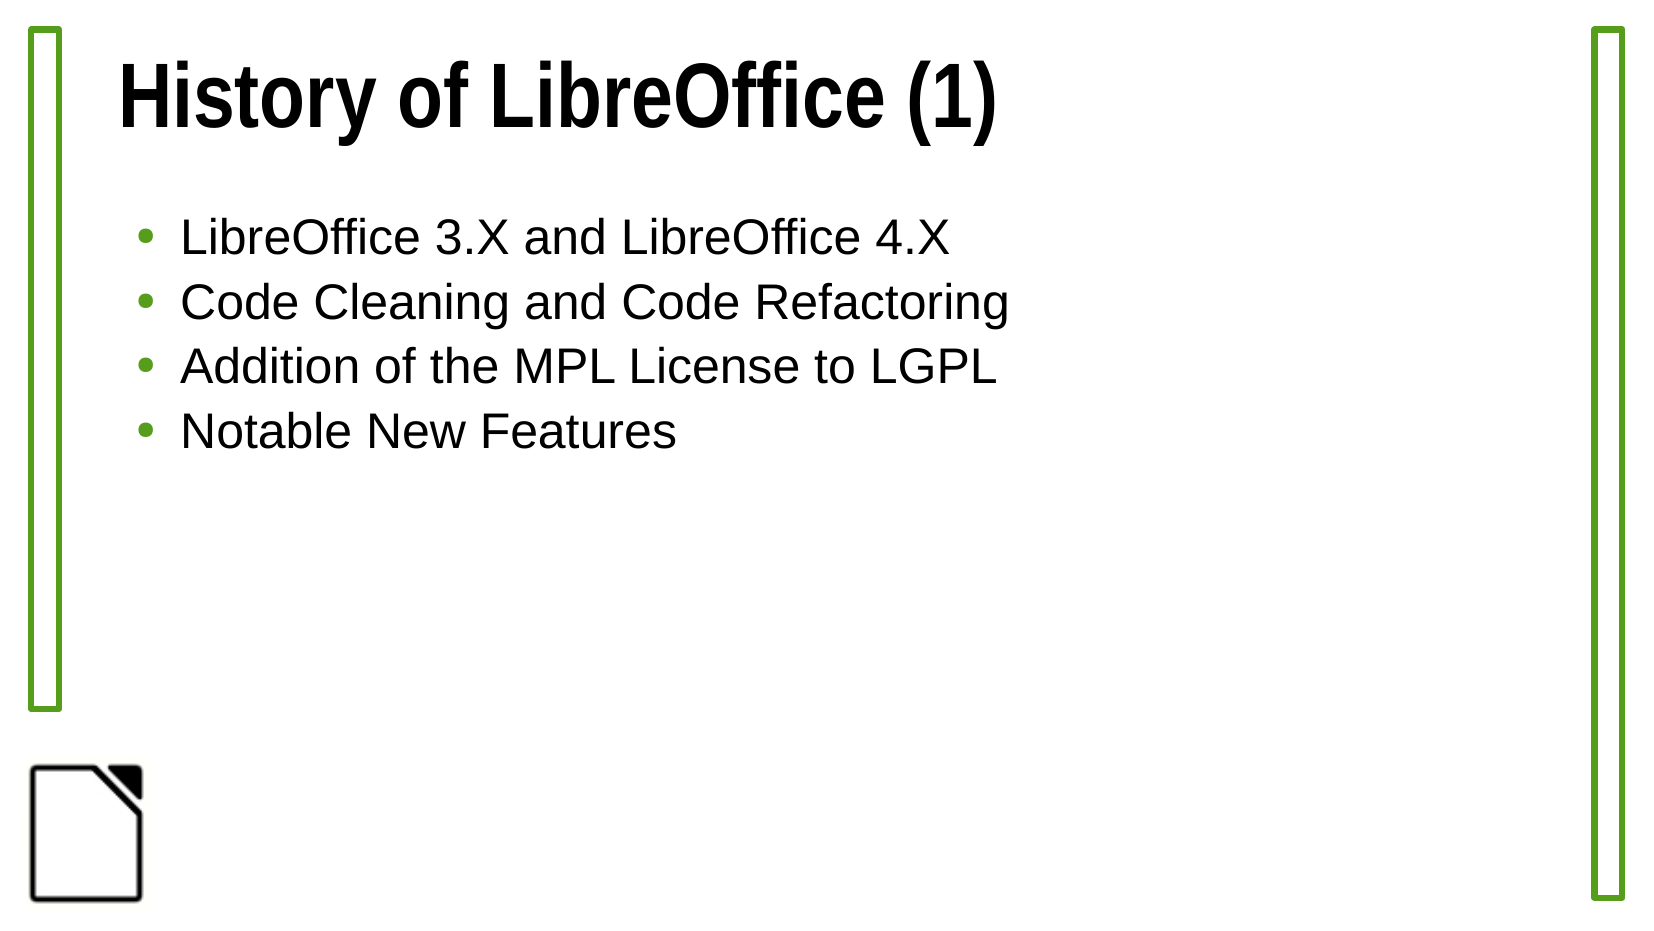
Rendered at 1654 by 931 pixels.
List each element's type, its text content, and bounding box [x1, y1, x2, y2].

list LibreOffice 3.X and LibreOffice 4.X Code Cleaning and Code Refactoring Addition of the MPL License to LGPL Notable New Features [118, 209, 1536, 830]
picture [9, 755, 166, 913]
title History of LibreOffice (1) [118, 35, 1536, 154]
